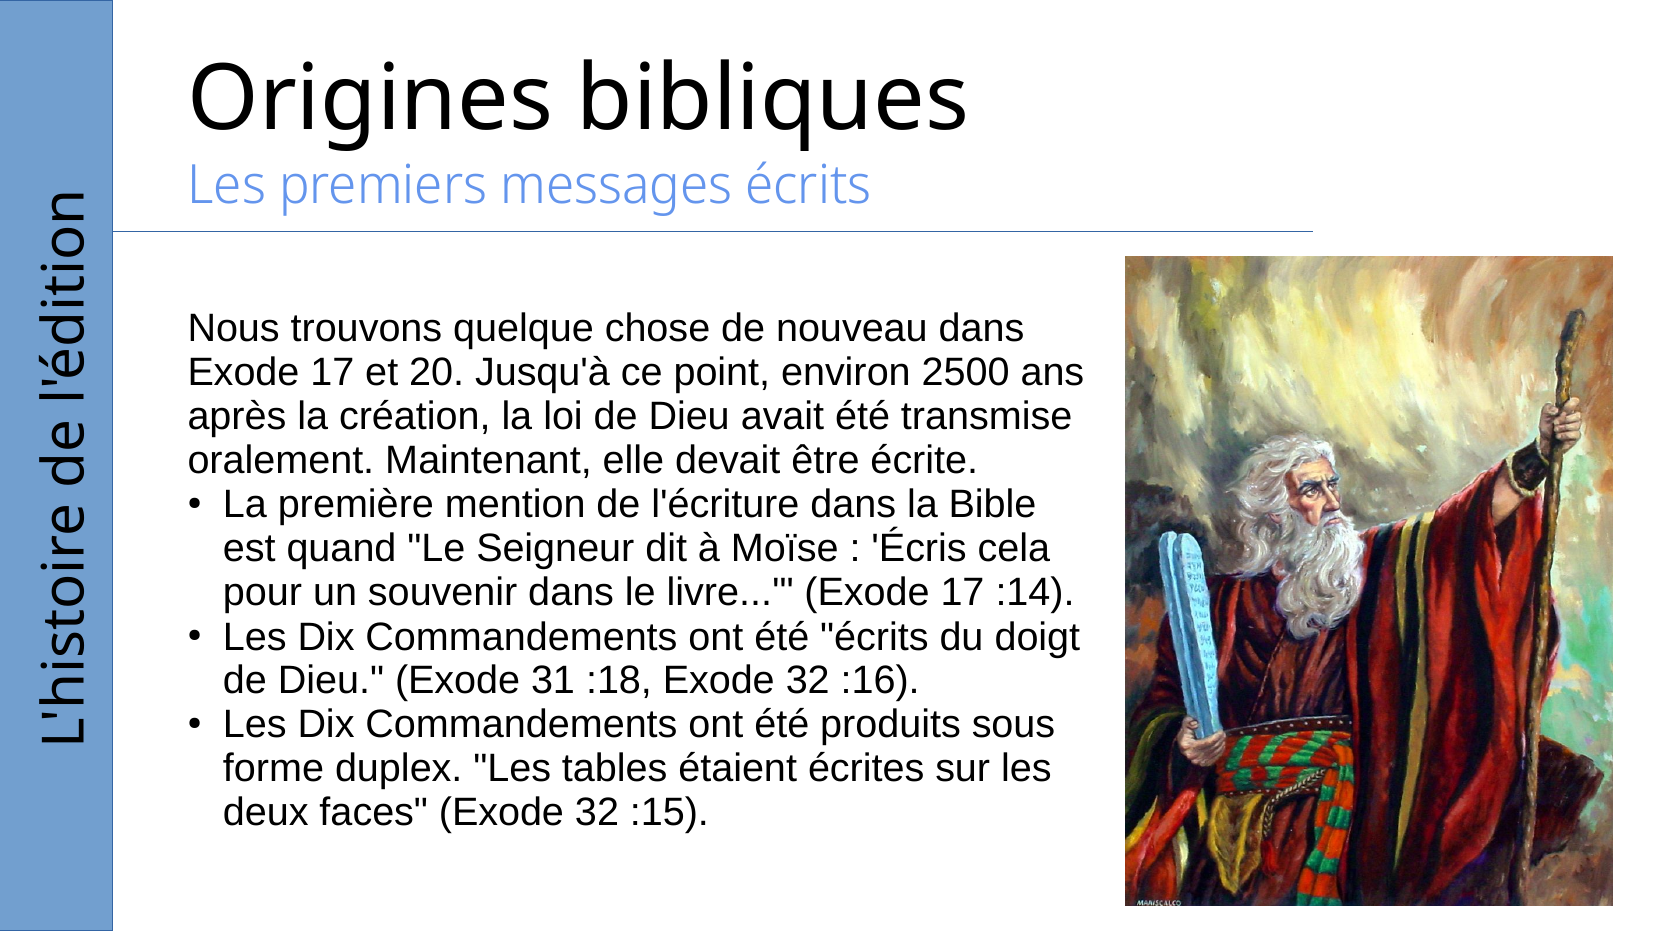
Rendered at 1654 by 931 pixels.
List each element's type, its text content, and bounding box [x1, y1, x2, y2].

subtitle Nous trouvons quelque chose de nouveau dans Exode 17 et 20. Jusqu'à ce point, environ 2500 ans après la création, la loi de Dieu avait été transmise oralement. Maintenant, elle devait être écrite. La première mention de l'écriture dans la Bible est quand "Le Seigneur dit à Moïse : 'Écris cela pour un souvenir dans le livre...'" (Exode 17 :14). Les Dix Commandements ont été "écrits du doigt de Dieu." (Exode 31 :18, Exode 32 :16). Les Dix Commandements ont été produits sous forme duplex. "Les tables étaient écrites sur les deux faces" (Exode 32 :15). [187, 306, 1088, 864]
text_box [0, 0, 113, 931]
picture [1125, 256, 1613, 906]
title Origines bibliques [187, 33, 1571, 125]
title Les premiers messages écrits [187, 125, 1571, 239]
text_box L'histoire de l'édition [13, 37, 105, 901]
